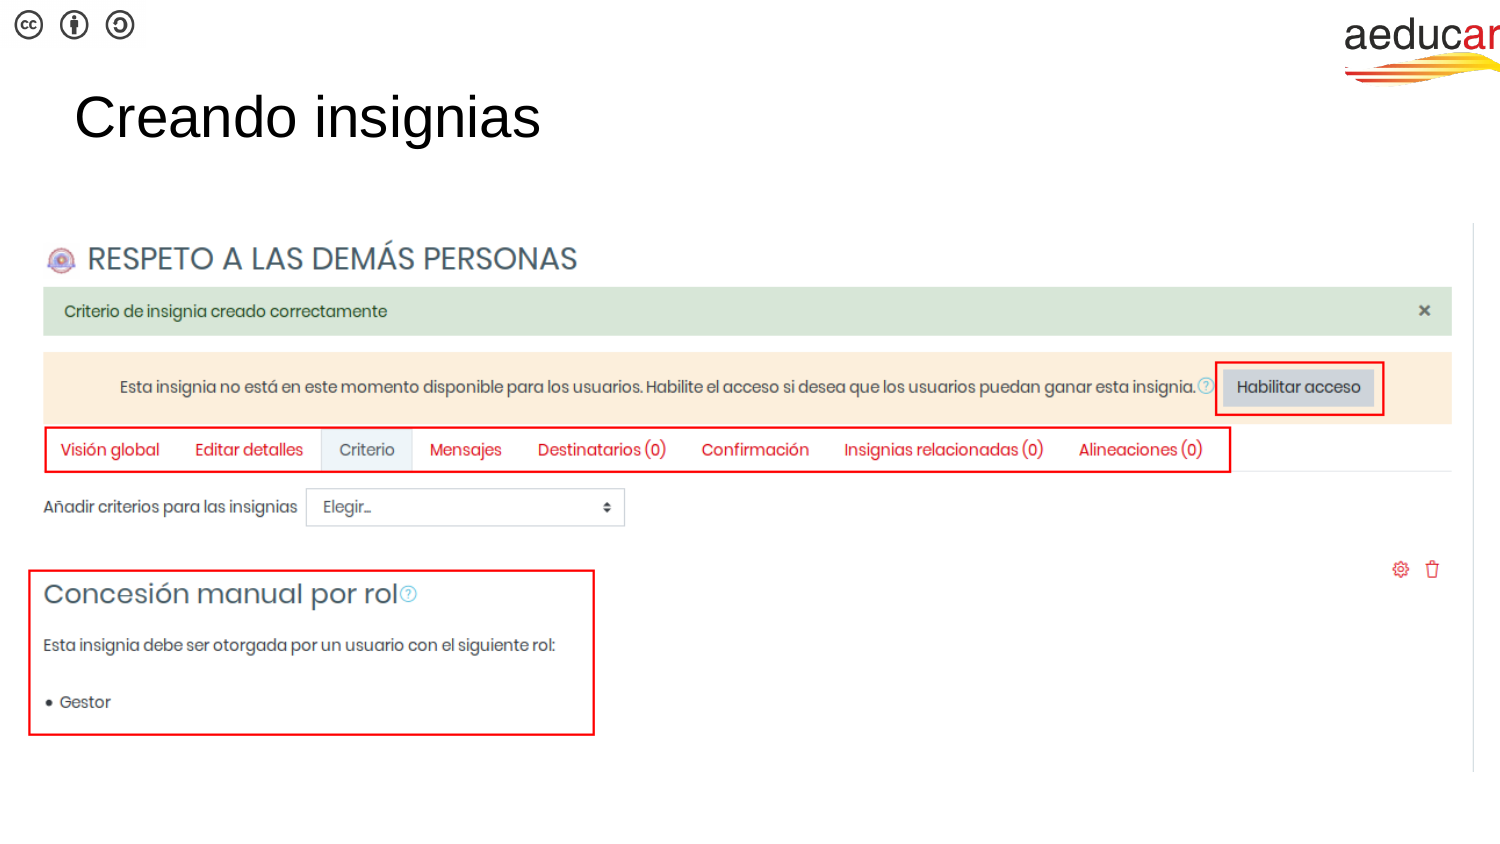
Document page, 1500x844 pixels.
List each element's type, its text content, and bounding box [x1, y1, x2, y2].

title Creando insignias [59, 64, 689, 223]
picture [26, 223, 1474, 772]
picture [0, 0, 146, 48]
picture [1344, 0, 1500, 104]
